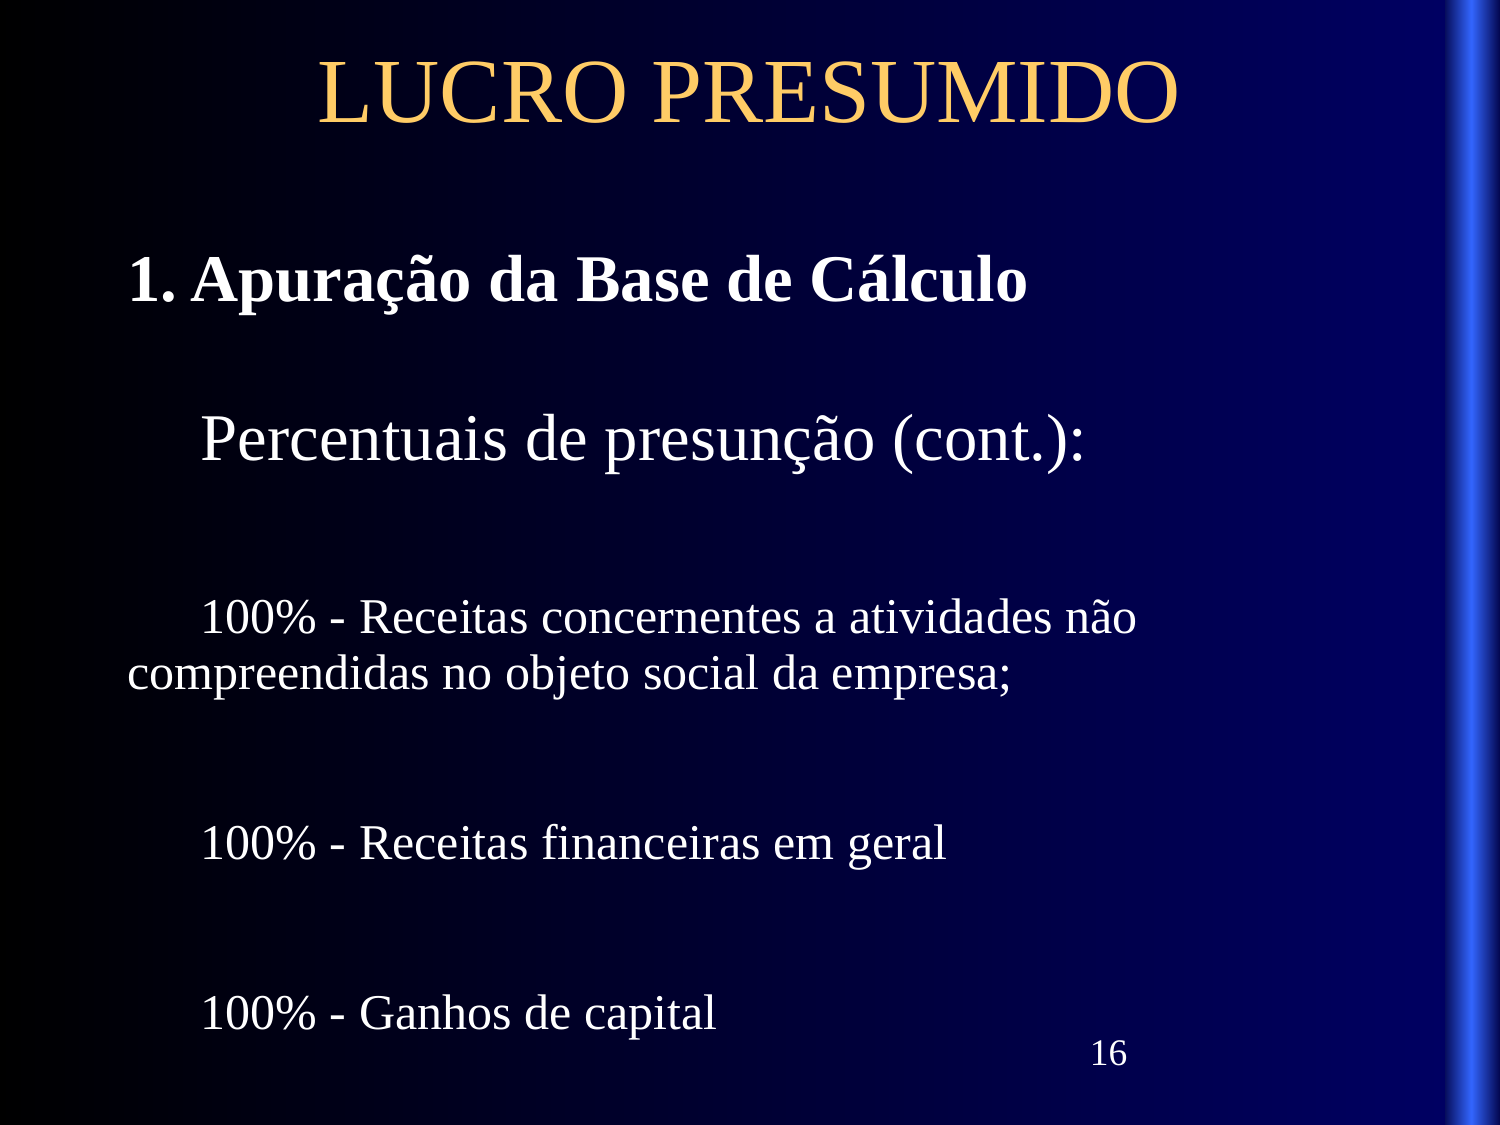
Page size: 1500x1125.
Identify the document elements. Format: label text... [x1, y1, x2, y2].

text_box 1. Apuração da Base de Cálculo Percentuais de presunção (cont.): 100% - Receitas concernentes a atividades não compreendidas no objeto social da empresa; 100% - Receitas financeiras em geral 100% - Ganhos de capital [112, 234, 1388, 910]
title LUCRO PRESUMIDO [112, 23, 1388, 211]
